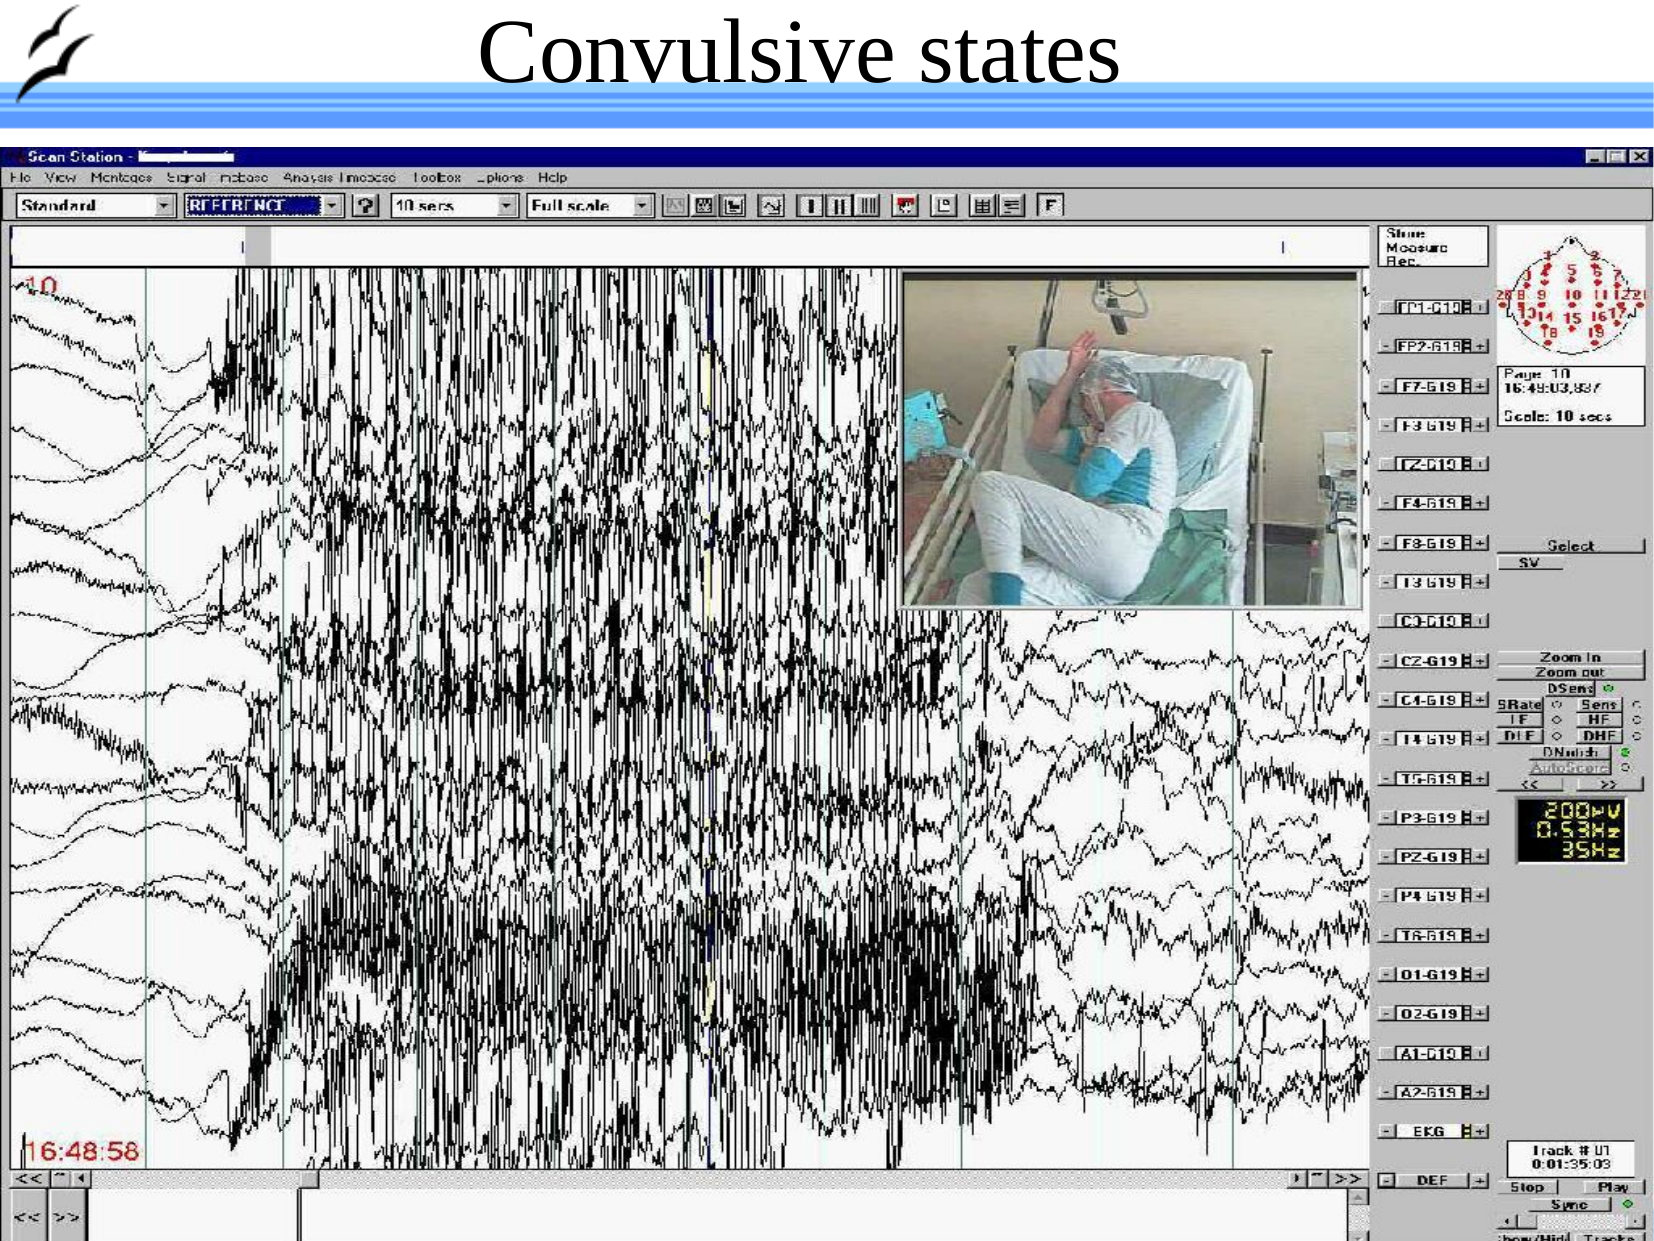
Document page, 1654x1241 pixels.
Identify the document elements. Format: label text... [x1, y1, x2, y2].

picture [0, 147, 1654, 1241]
title Convulsive states [94, 0, 1507, 107]
picture [0, 0, 1654, 133]
